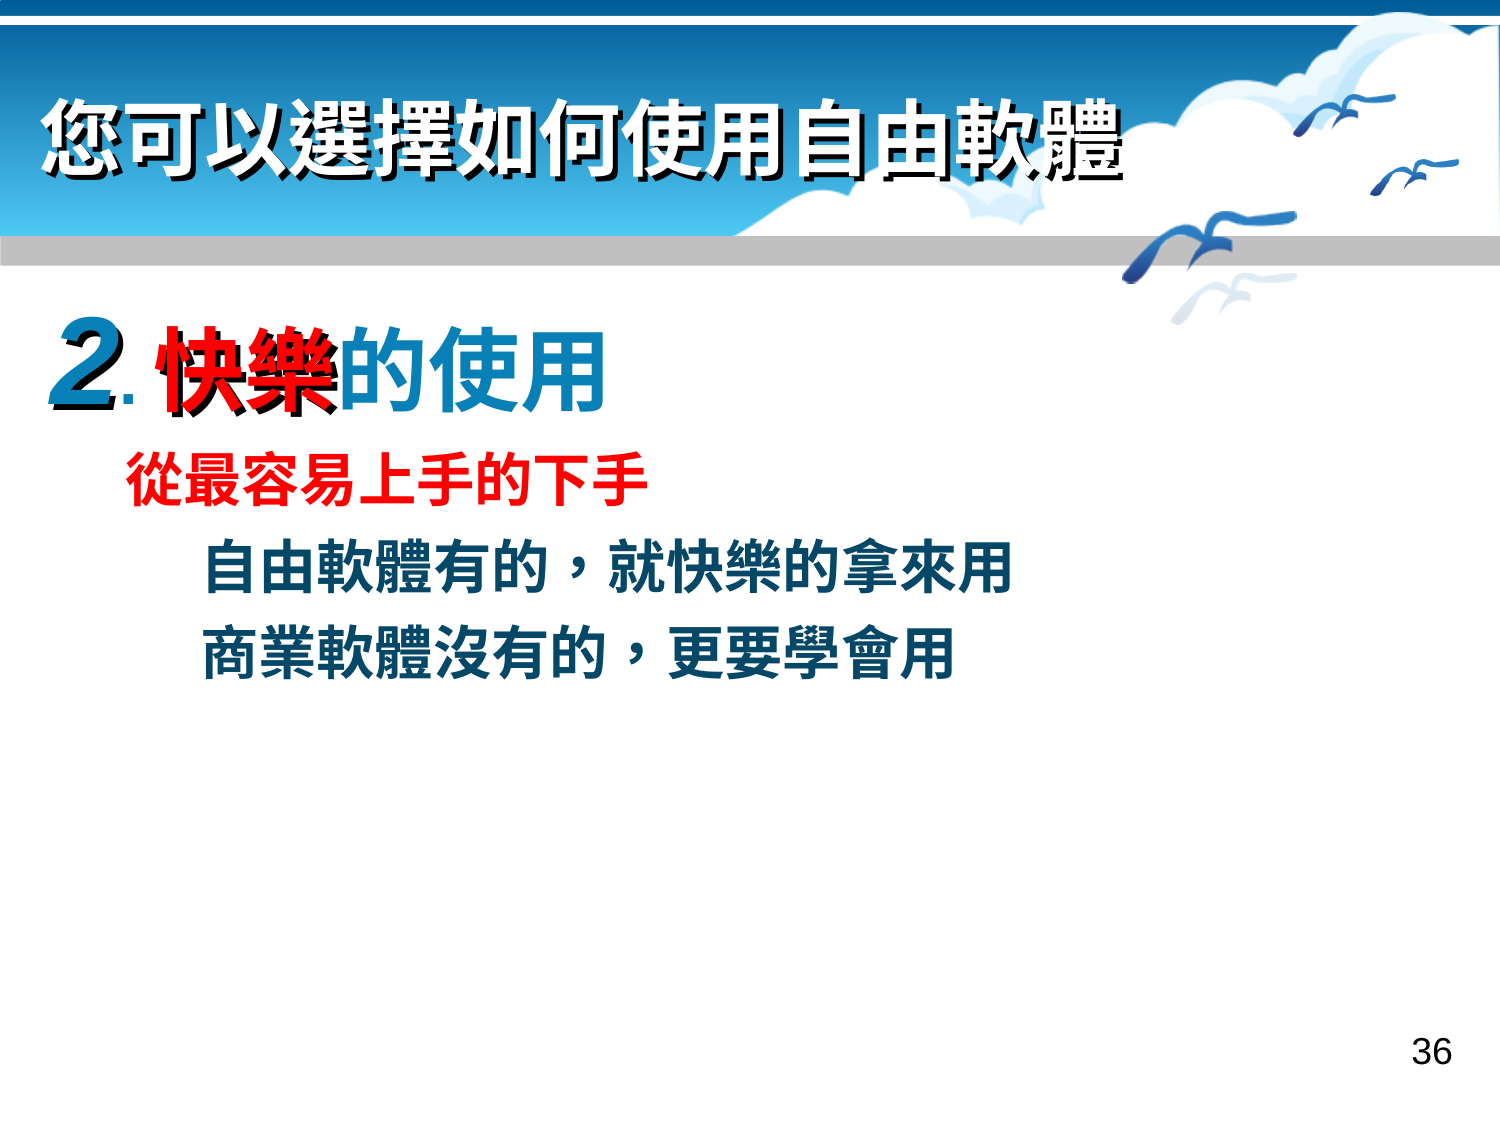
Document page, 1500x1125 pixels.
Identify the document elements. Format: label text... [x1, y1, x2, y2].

picture [730, 12, 1500, 284]
list 2.快樂的使用 從最容易上手的下手 自由軟體有的，就快樂的拿來用 商業軟體沒有的，更要學會用 [50, 300, 1450, 981]
title 您可以選擇如何使用自由軟體 [38, 85, 1465, 186]
